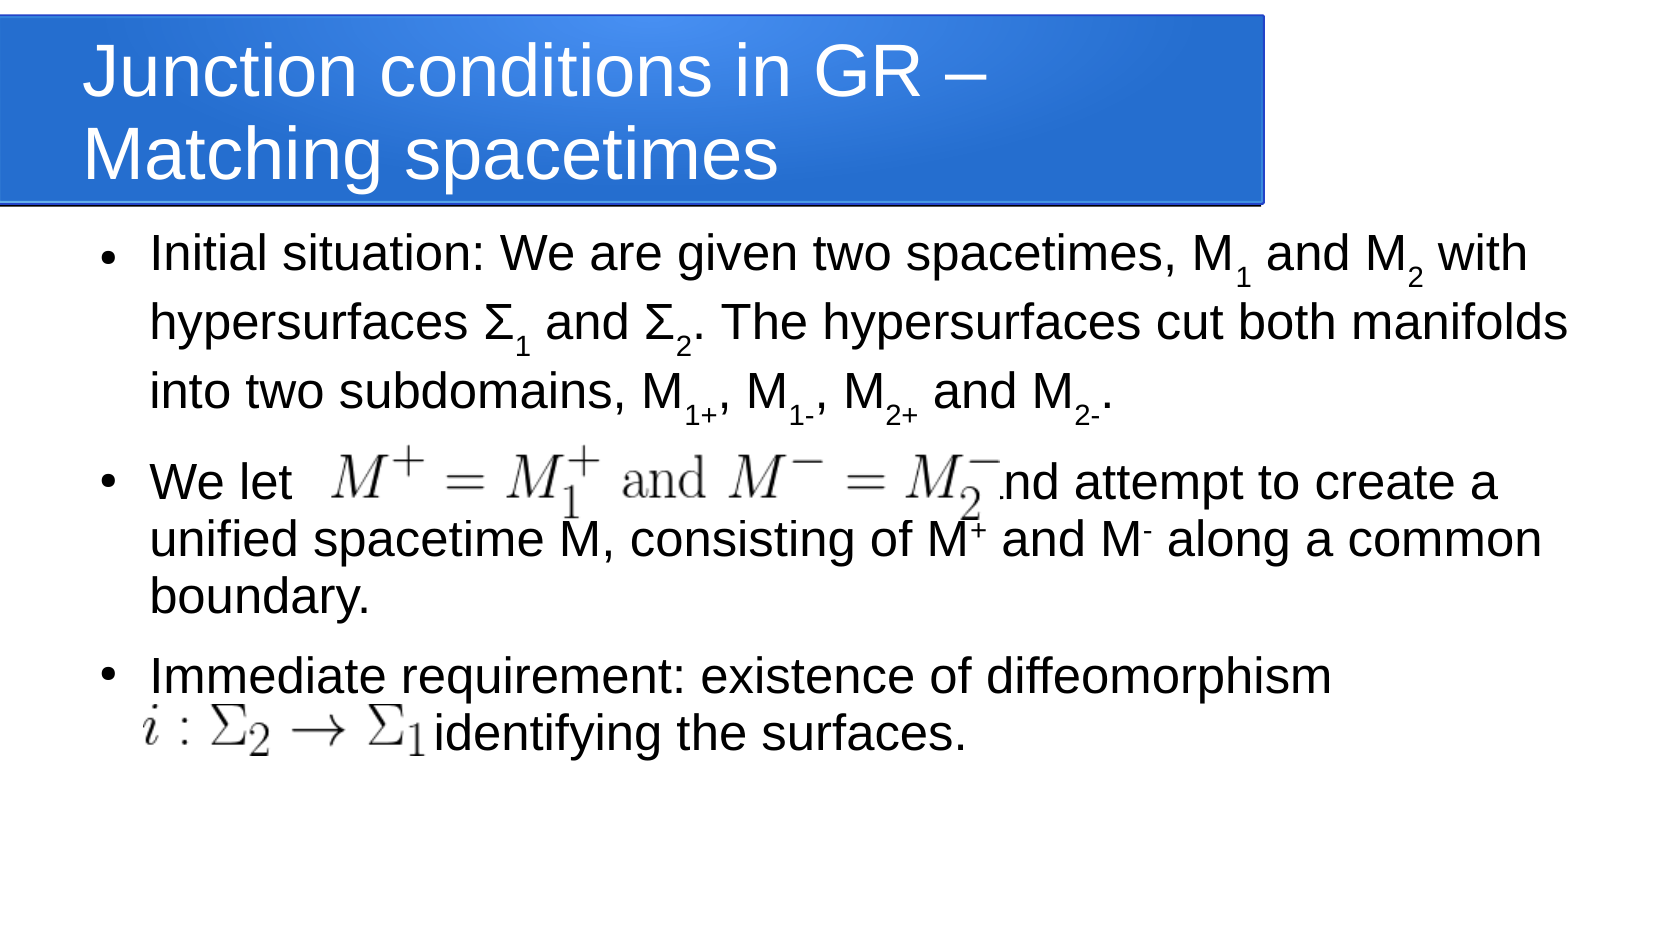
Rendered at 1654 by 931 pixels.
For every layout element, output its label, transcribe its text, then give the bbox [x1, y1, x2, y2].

title Junction conditions in GR – Matching spacetimes [82, 29, 1235, 195]
picture [143, 704, 426, 756]
list Initial situation: We are given two spacetimes, M1 and M2 with hypersurfaces Σ1 and Σ2. The hypersurfaces cut both manifolds into two subdomains, M1+, M1-, M2+ and M2-. We let , and attempt to create a unified spacetime M, consisting of M+ and M- along a common boundary. Immediate requirement: existence of diffeomorphism identifying the surfaces. [82, 224, 1571, 764]
picture [330, 444, 1000, 520]
